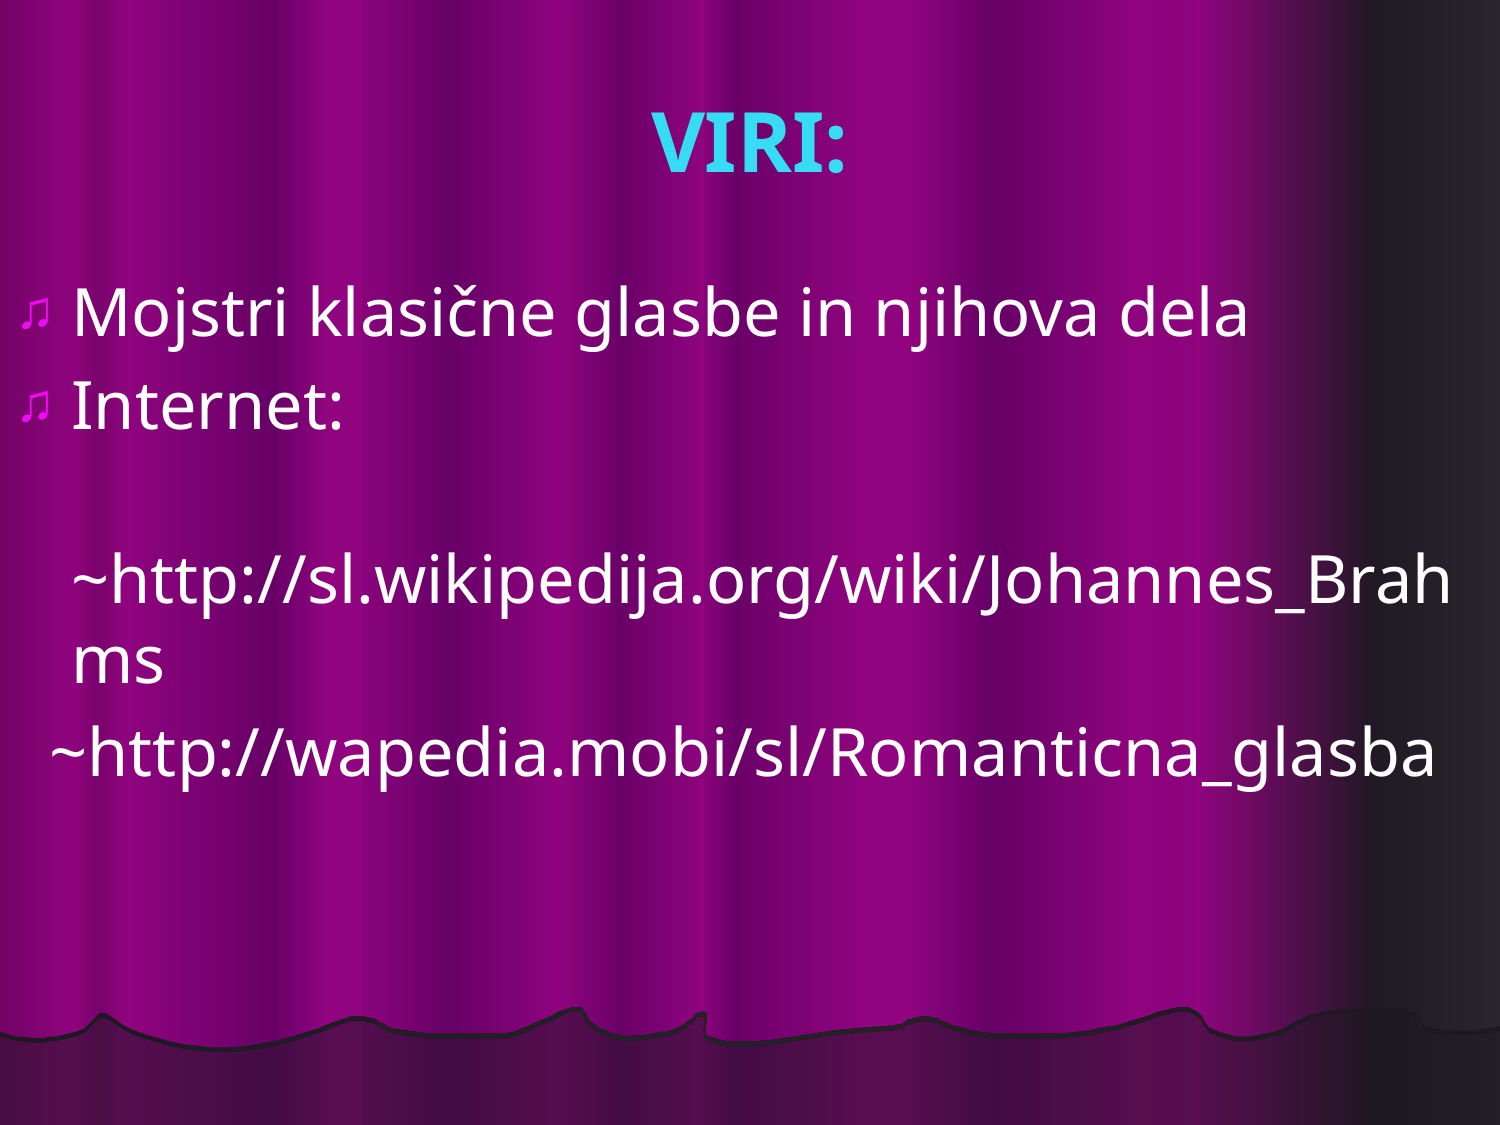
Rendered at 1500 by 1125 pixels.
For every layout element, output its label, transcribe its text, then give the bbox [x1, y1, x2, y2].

title VIRI: [75, 45, 1425, 233]
list Mojstri klasične glasbe in njihova dela Internet: ~http://sl.wikipedija.org/wiki/Johannes_Brahms ~http://wapedia.mobi/sl/Romanticna_glasba [0, 262, 1500, 1006]
